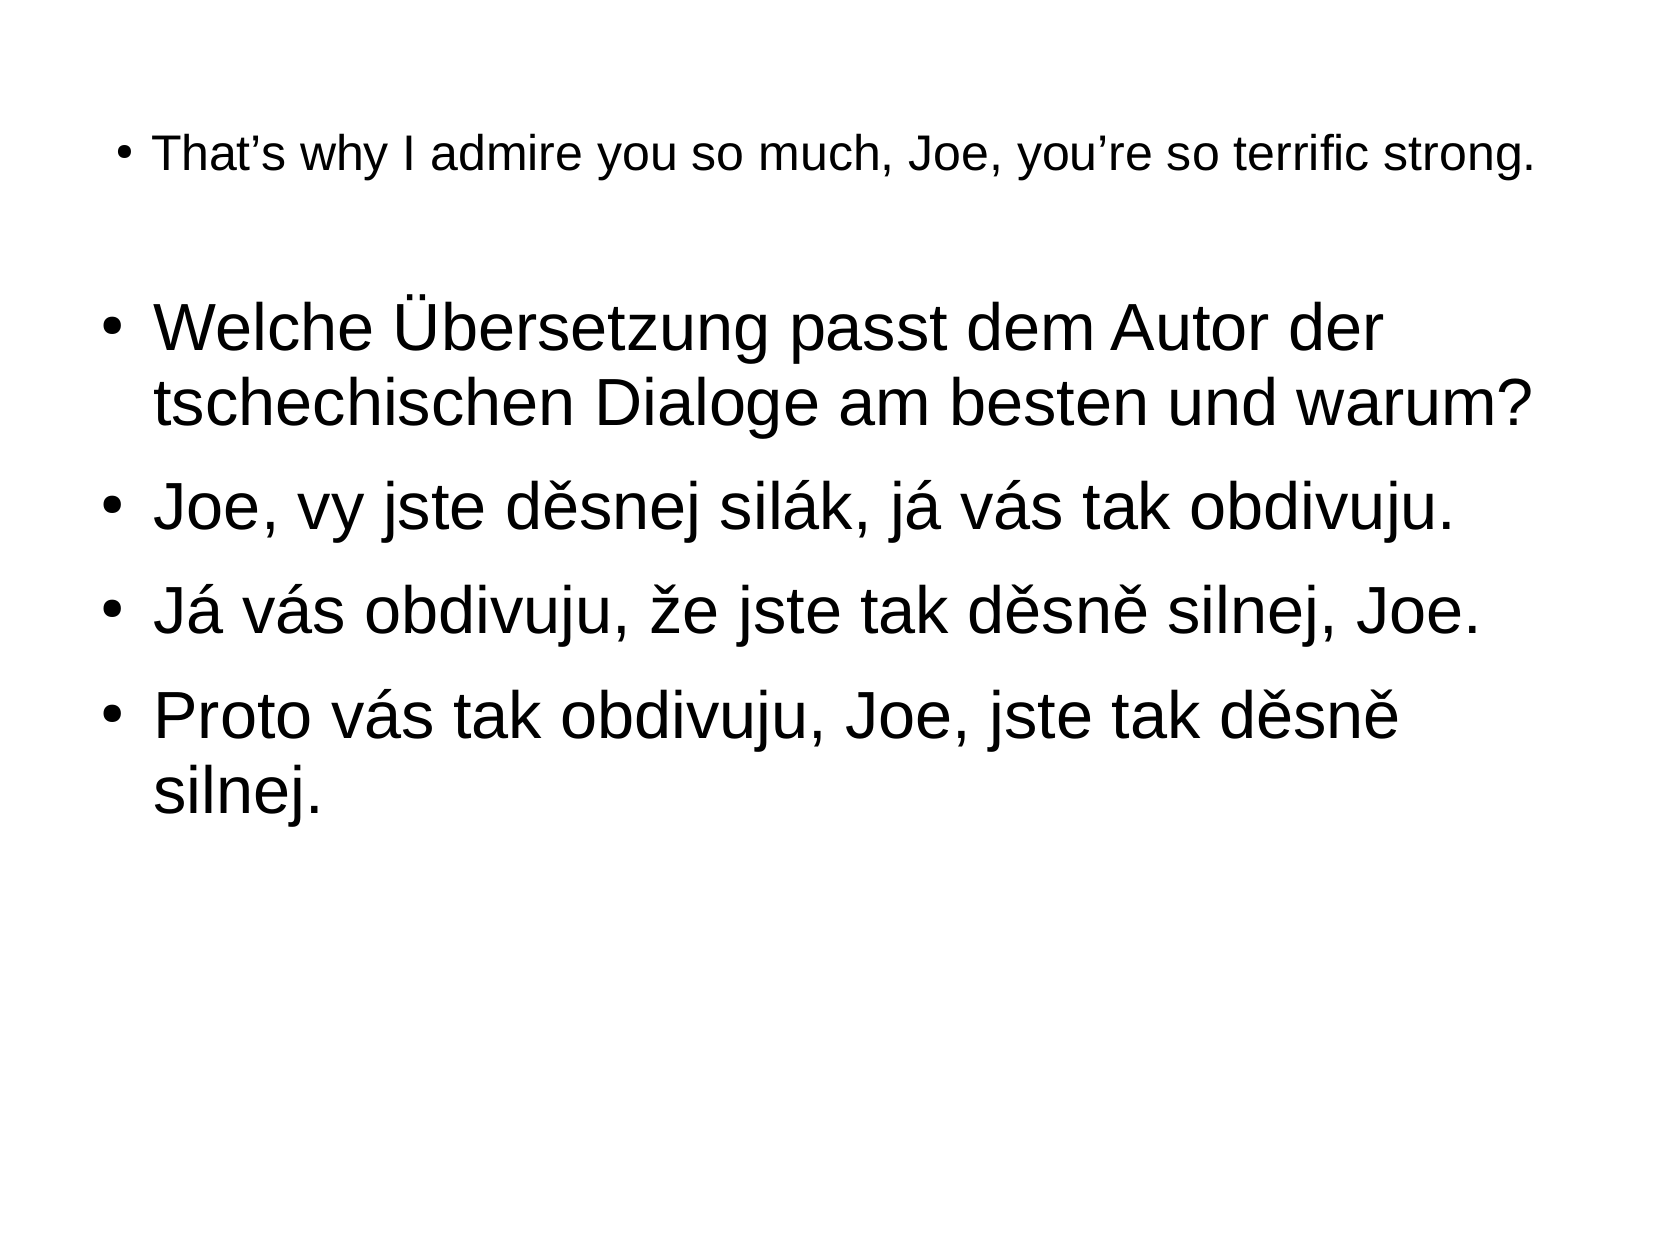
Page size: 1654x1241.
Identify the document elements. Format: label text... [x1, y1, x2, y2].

title That’s why I admire you so much, Joe, you’re so terrific strong. [82, 49, 1571, 257]
list Welche Übersetzung passt dem Autor der tschechischen Dialoge am besten und warum? Joe, vy jste děsnej silák, já vás tak obdivuju. Já vás obdivuju, že jste tak děsně silnej, Joe. Proto vás tak obdivuju, Joe, jste tak děsně silnej. [82, 290, 1571, 1010]
